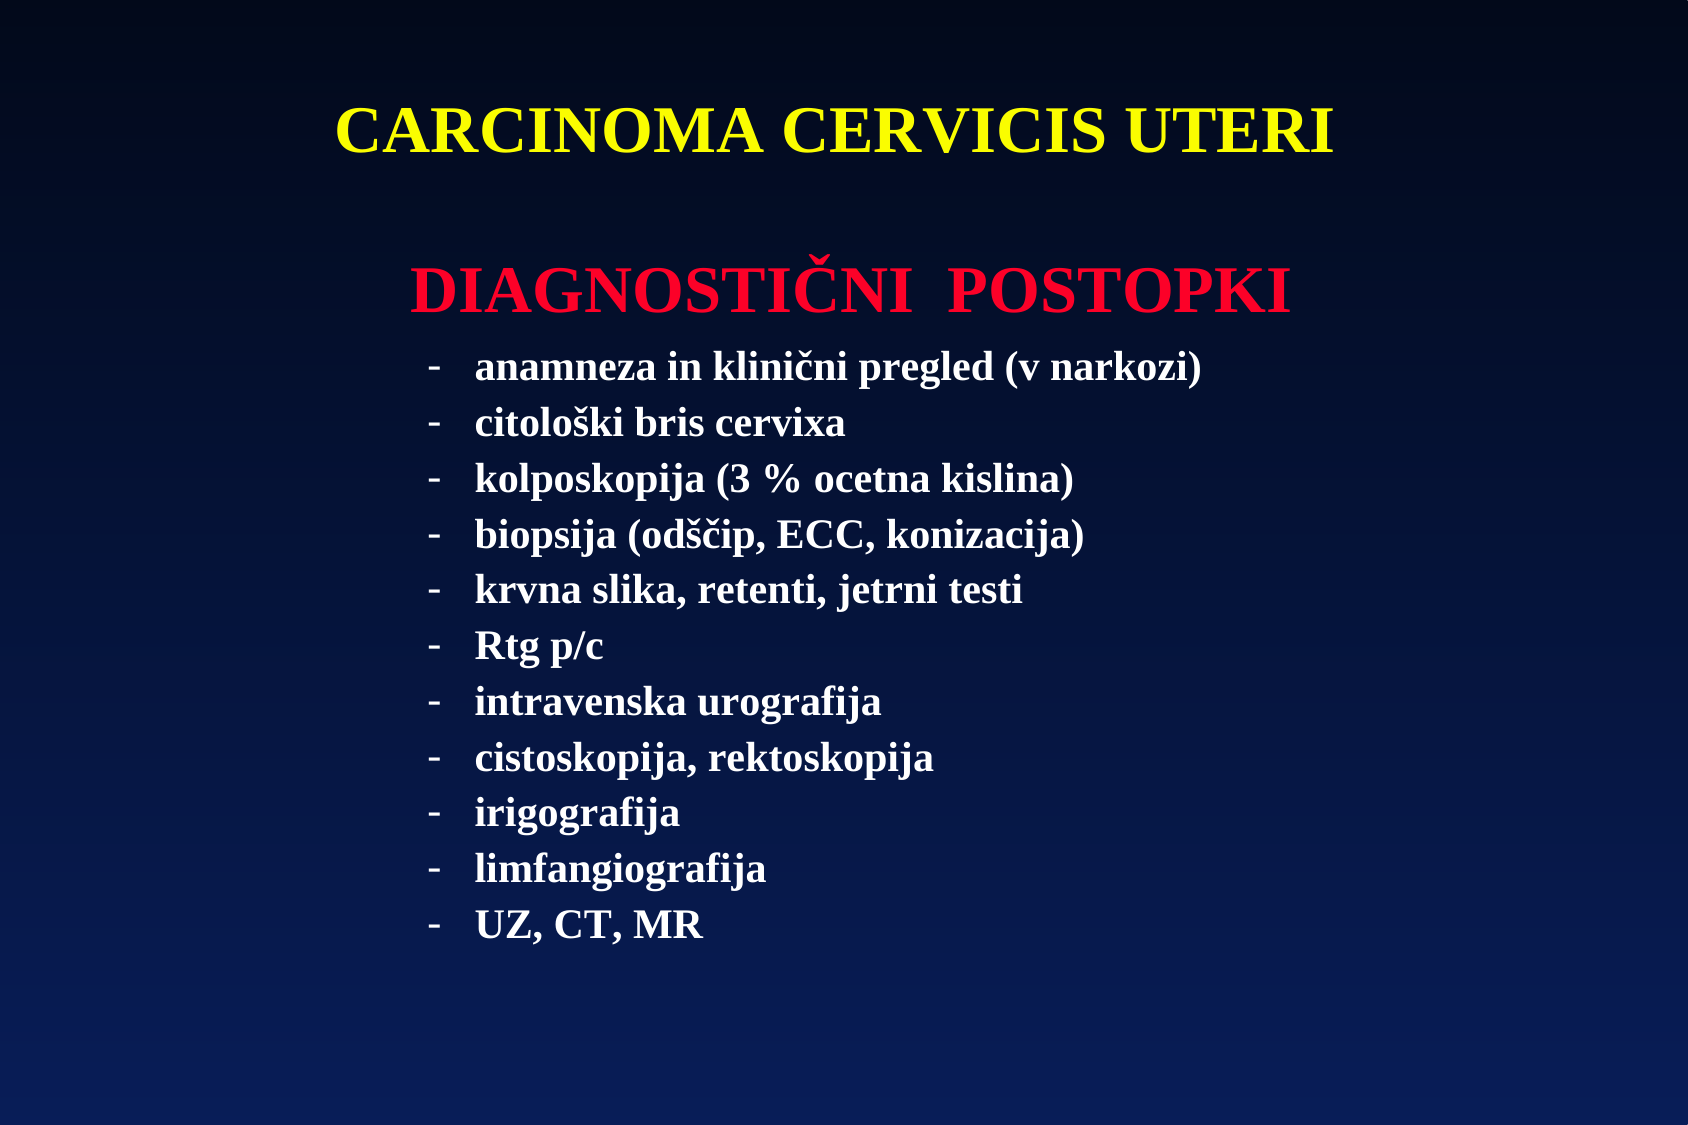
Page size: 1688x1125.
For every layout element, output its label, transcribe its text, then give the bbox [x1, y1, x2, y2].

list anamneza in klinični pregled (v narkozi) citološki bris cervixa kolposkopija (3 % ocetna kislina) biopsija (odščip, ECC, konizacija) krvna slika, retenti, jetrni testi Rtg p/c intravenska urografija cistoskopija, rektoskopija irigografija limfangiografija UZ, CT, MR [412, 337, 1375, 1125]
title CARCINOMA CERVICIS UTERI DIAGNOSTIČNI POSTOPKI [0, 62, 1688, 350]
